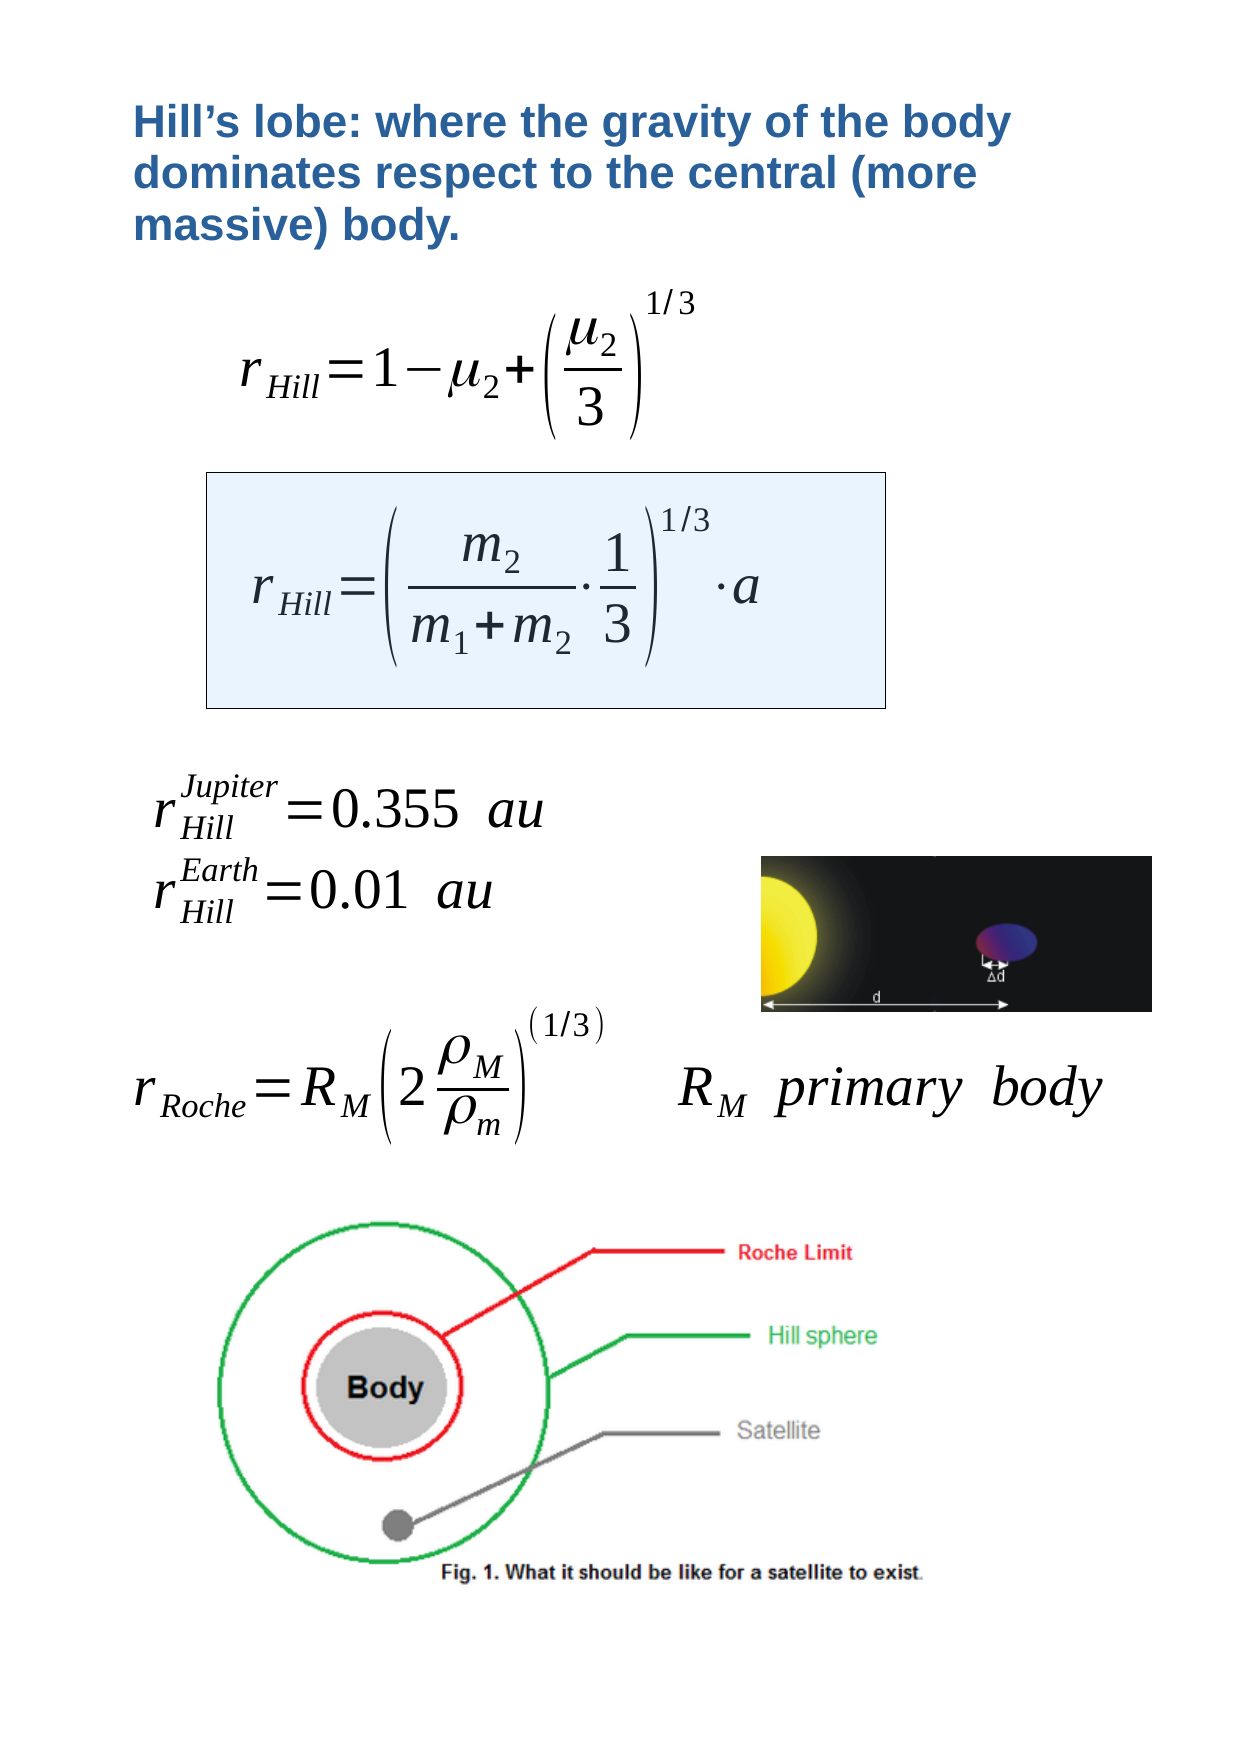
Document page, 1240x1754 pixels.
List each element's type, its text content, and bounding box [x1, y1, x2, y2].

text_box [206, 472, 886, 709]
chart [118, 1003, 1127, 1151]
chart [138, 767, 560, 931]
text_box Hill’s lobe: where the gravity of the body dominates respect to the central (more massive) body. [118, 88, 1123, 258]
picture [761, 856, 1152, 1012]
chart [224, 284, 709, 443]
picture [177, 1210, 935, 1602]
